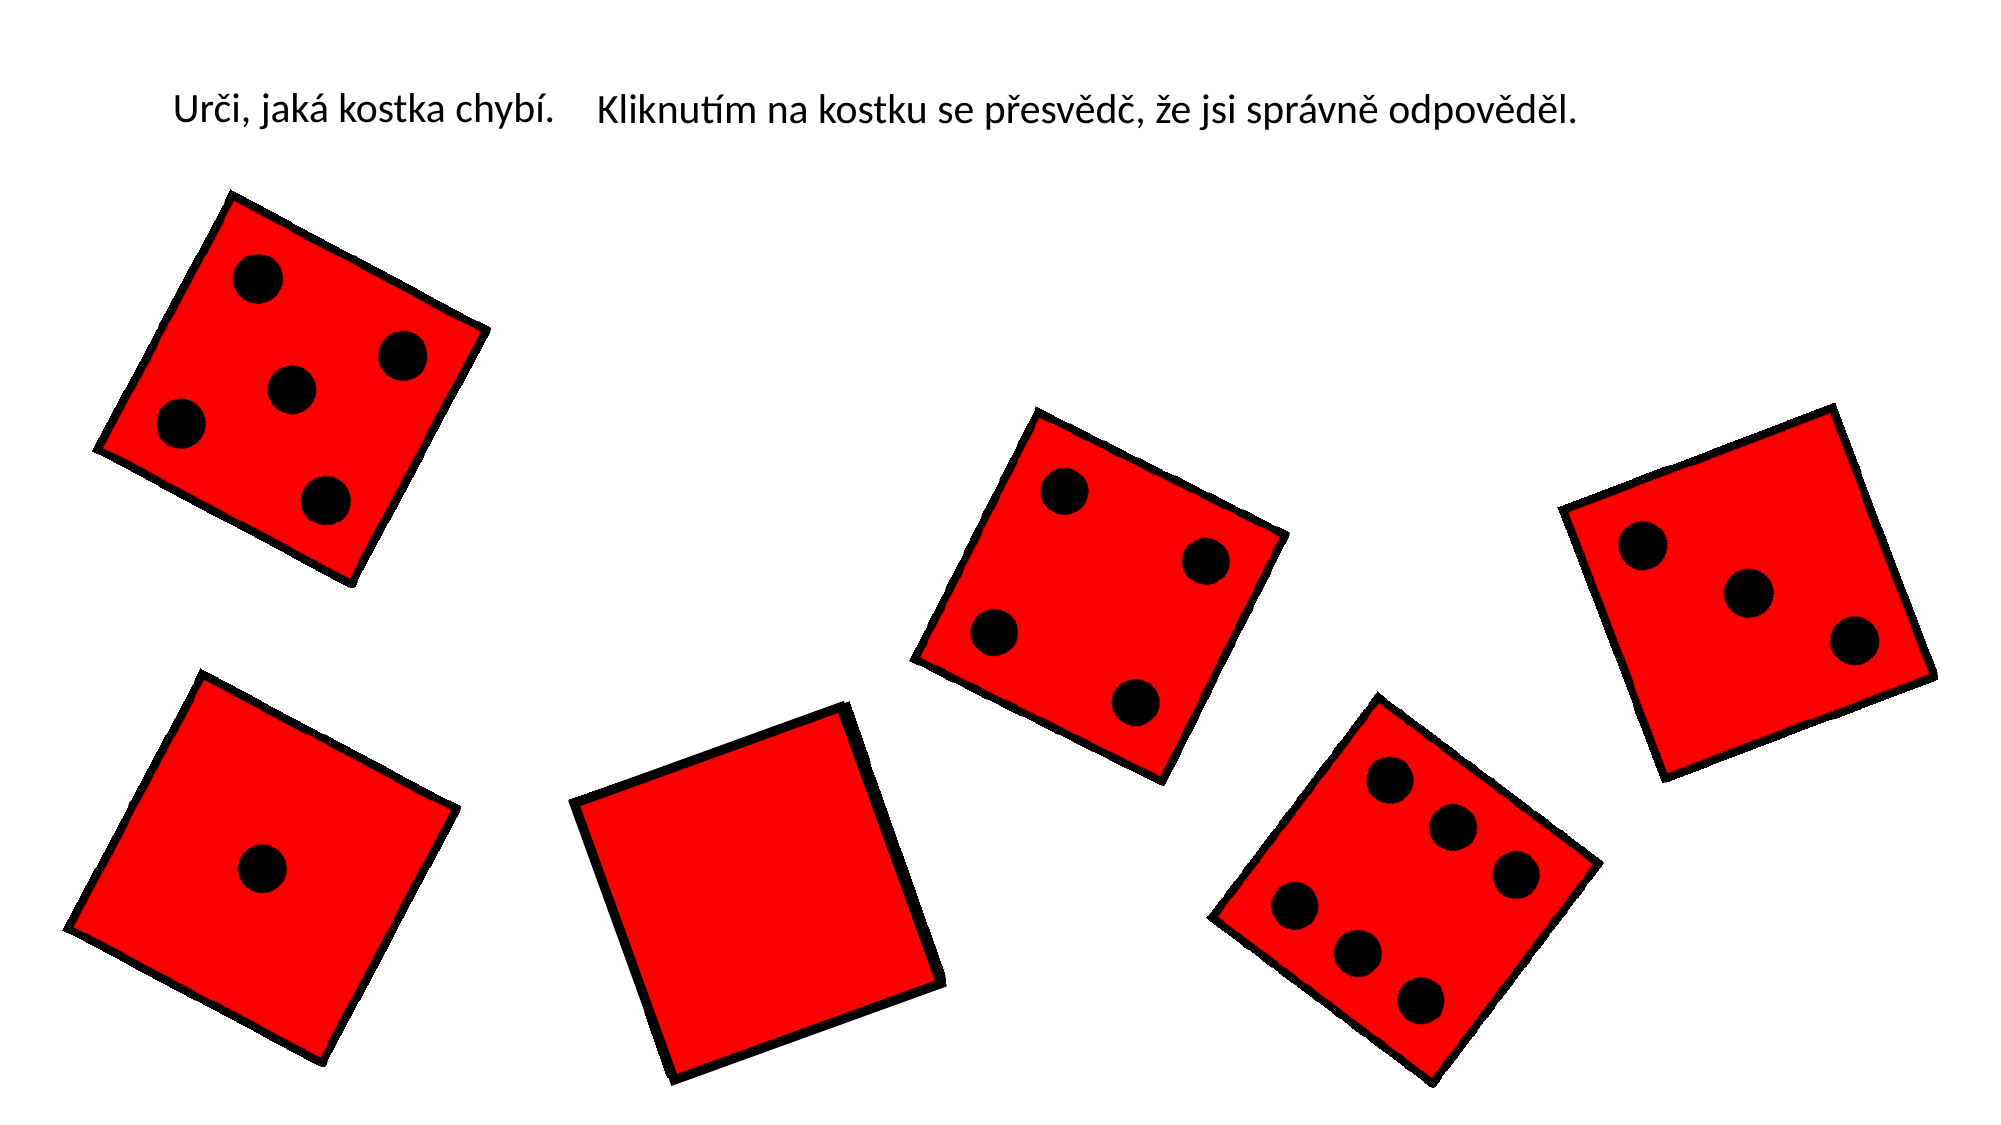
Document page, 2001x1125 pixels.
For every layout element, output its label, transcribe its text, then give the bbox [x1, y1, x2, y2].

picture [1557, 402, 1938, 783]
text_box Kliknutím na kostku se přesvědč, že jsi správně odpověděl. [582, 74, 1603, 140]
text_box Urči, jaká kostka chybí. [157, 73, 575, 140]
picture [569, 701, 946, 1078]
picture [92, 189, 491, 589]
picture [62, 668, 461, 1068]
picture [909, 406, 1290, 786]
text_box [574, 706, 941, 1080]
picture [1206, 691, 1604, 1088]
